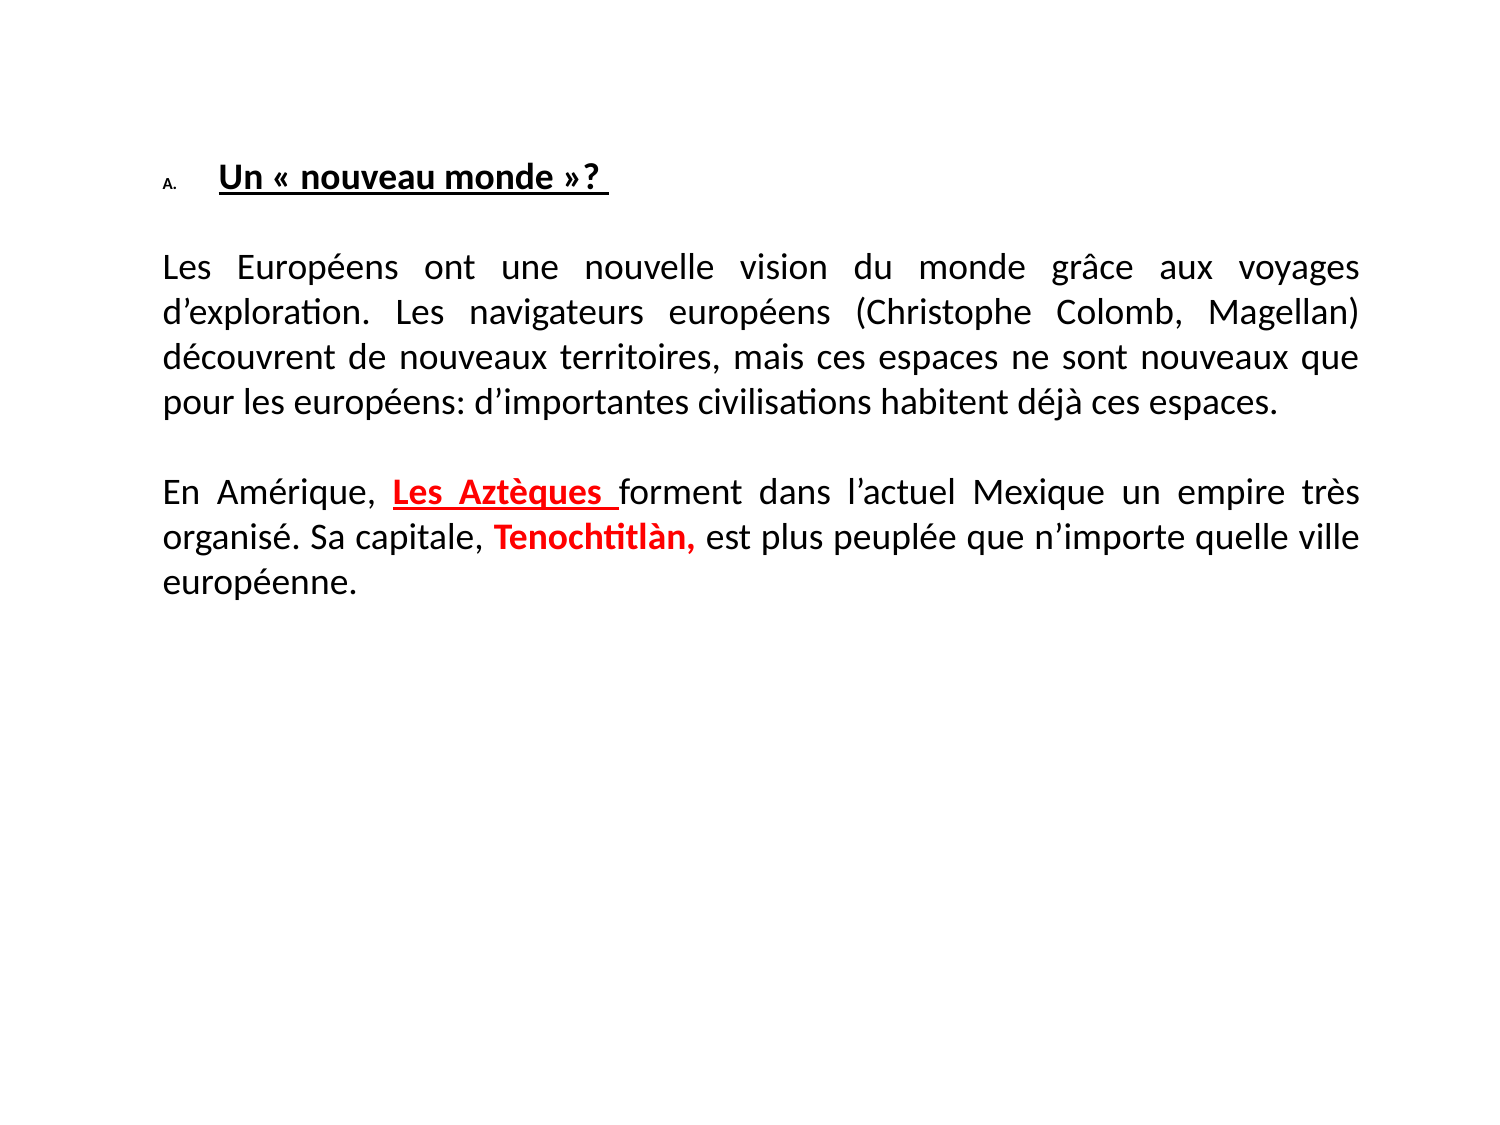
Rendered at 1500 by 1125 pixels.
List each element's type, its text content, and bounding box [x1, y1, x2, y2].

text_box Un « nouveau monde »? Les Européens ont une nouvelle vision du monde grâce aux voyages d’exploration. Les navigateurs européens (Christophe Colomb, Magellan) découvrent de nouveaux territoires, mais ces espaces ne sont nouveaux que pour les européens: d’importantes civilisations habitent déjà ces espaces. En Amérique, Les Aztèques forment dans l’actuel Mexique un empire très organisé. Sa capitale, Tenochtitlàn, est plus peuplée que n’importe quelle ville européenne. [147, 137, 1376, 655]
